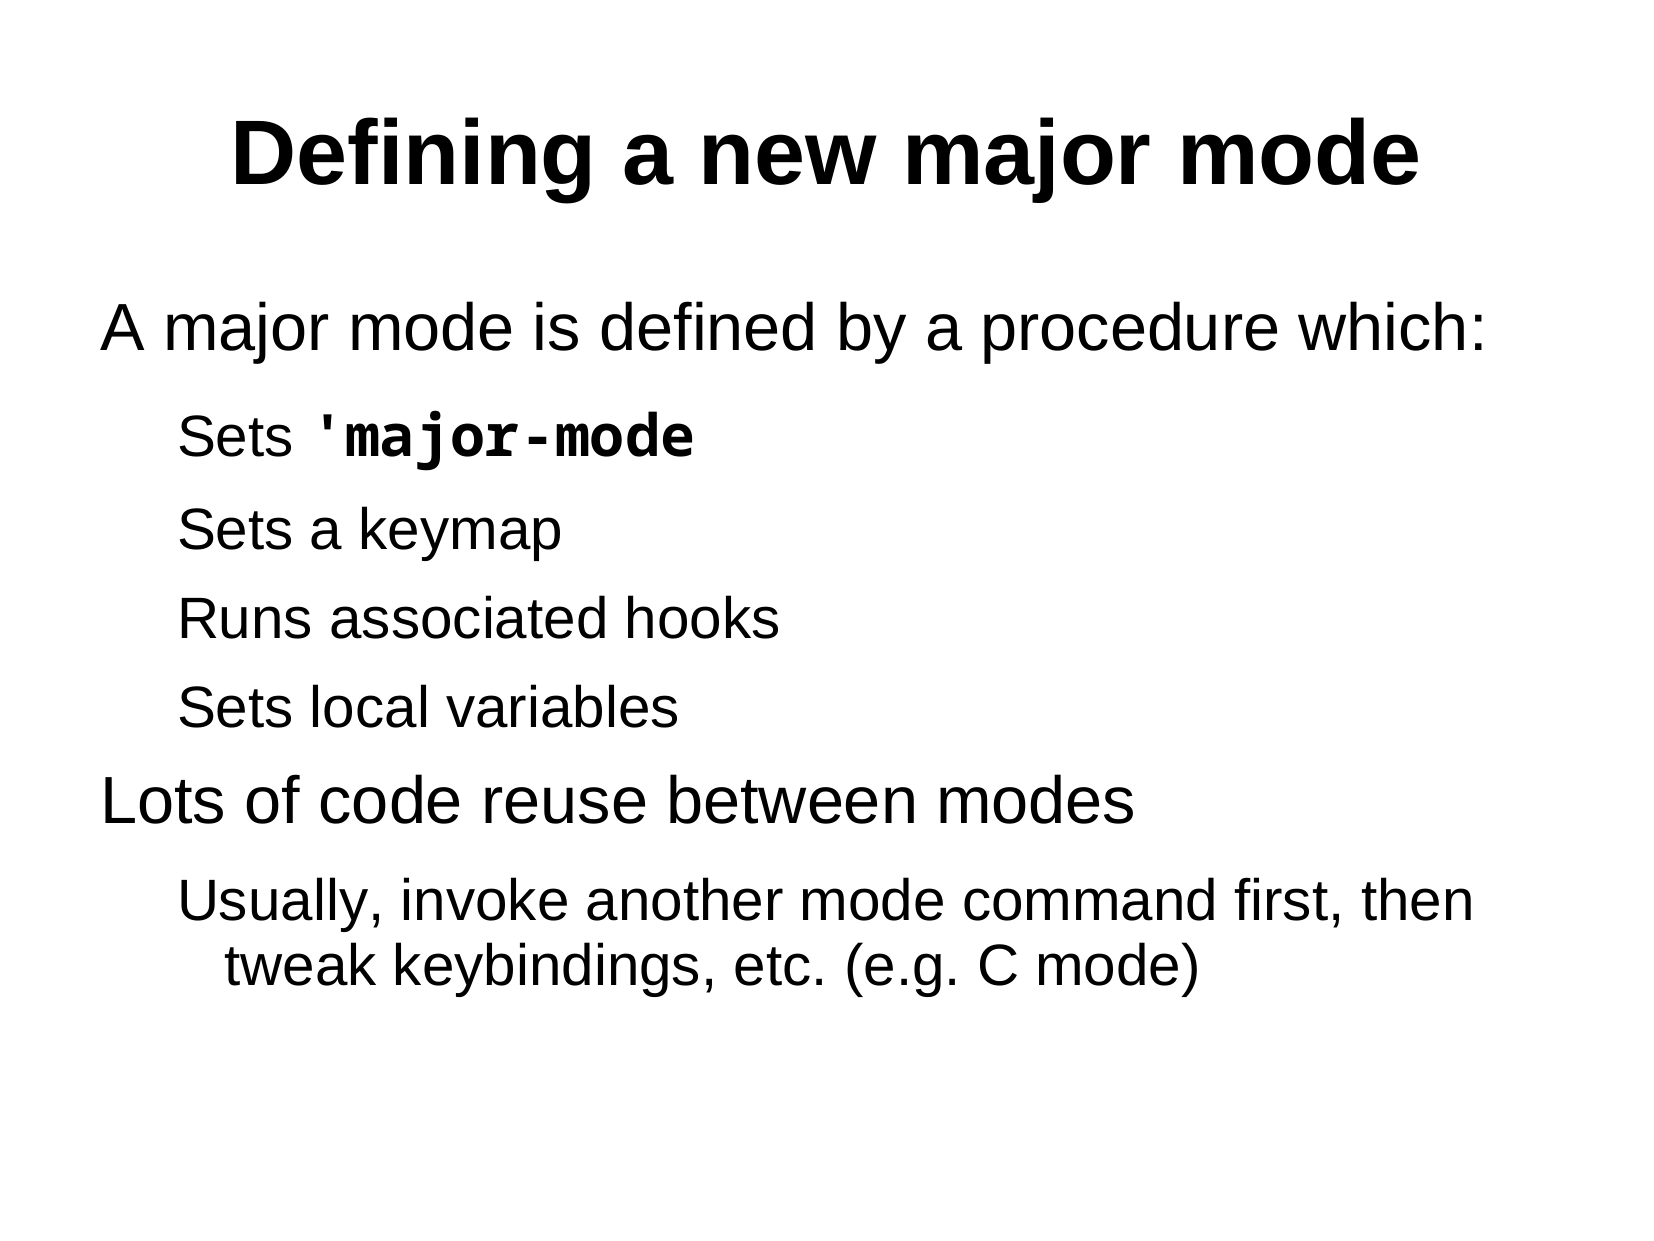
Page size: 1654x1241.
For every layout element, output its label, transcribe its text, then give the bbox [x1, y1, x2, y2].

list A major mode is defined by a procedure which: Sets 'major-mode Sets a keymap Runs associated hooks Sets local variables Lots of code reuse between modes Usually, invoke another mode command first, then tweak keybindings, etc. (e.g. C mode) [82, 290, 1571, 1162]
title Defining a new major mode [82, 56, 1571, 250]
